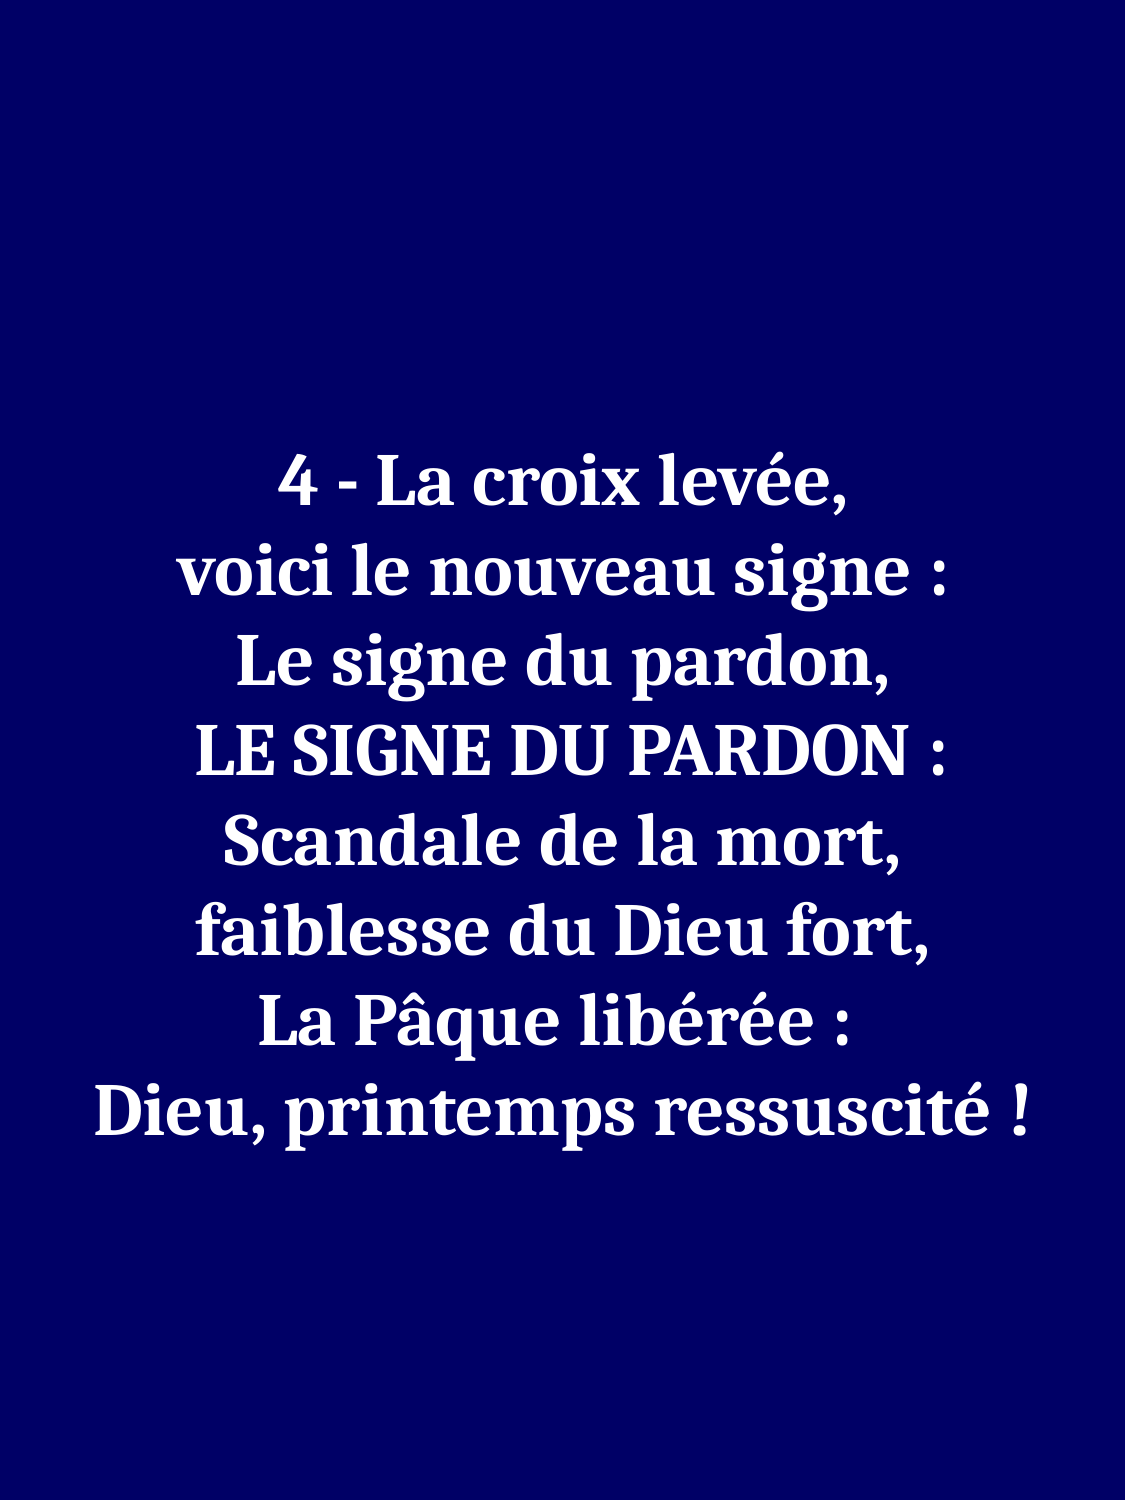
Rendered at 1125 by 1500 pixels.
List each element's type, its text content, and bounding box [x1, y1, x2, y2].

text_box 4 - La croix levée, voici le nouveau signe : Le signe du pardon, LE SIGNE DU PARDON : Scandale de la mort, faiblesse du Dieu fort, La Pâque libérée : Dieu, printemps ressuscité ! [0, 377, 1125, 1173]
